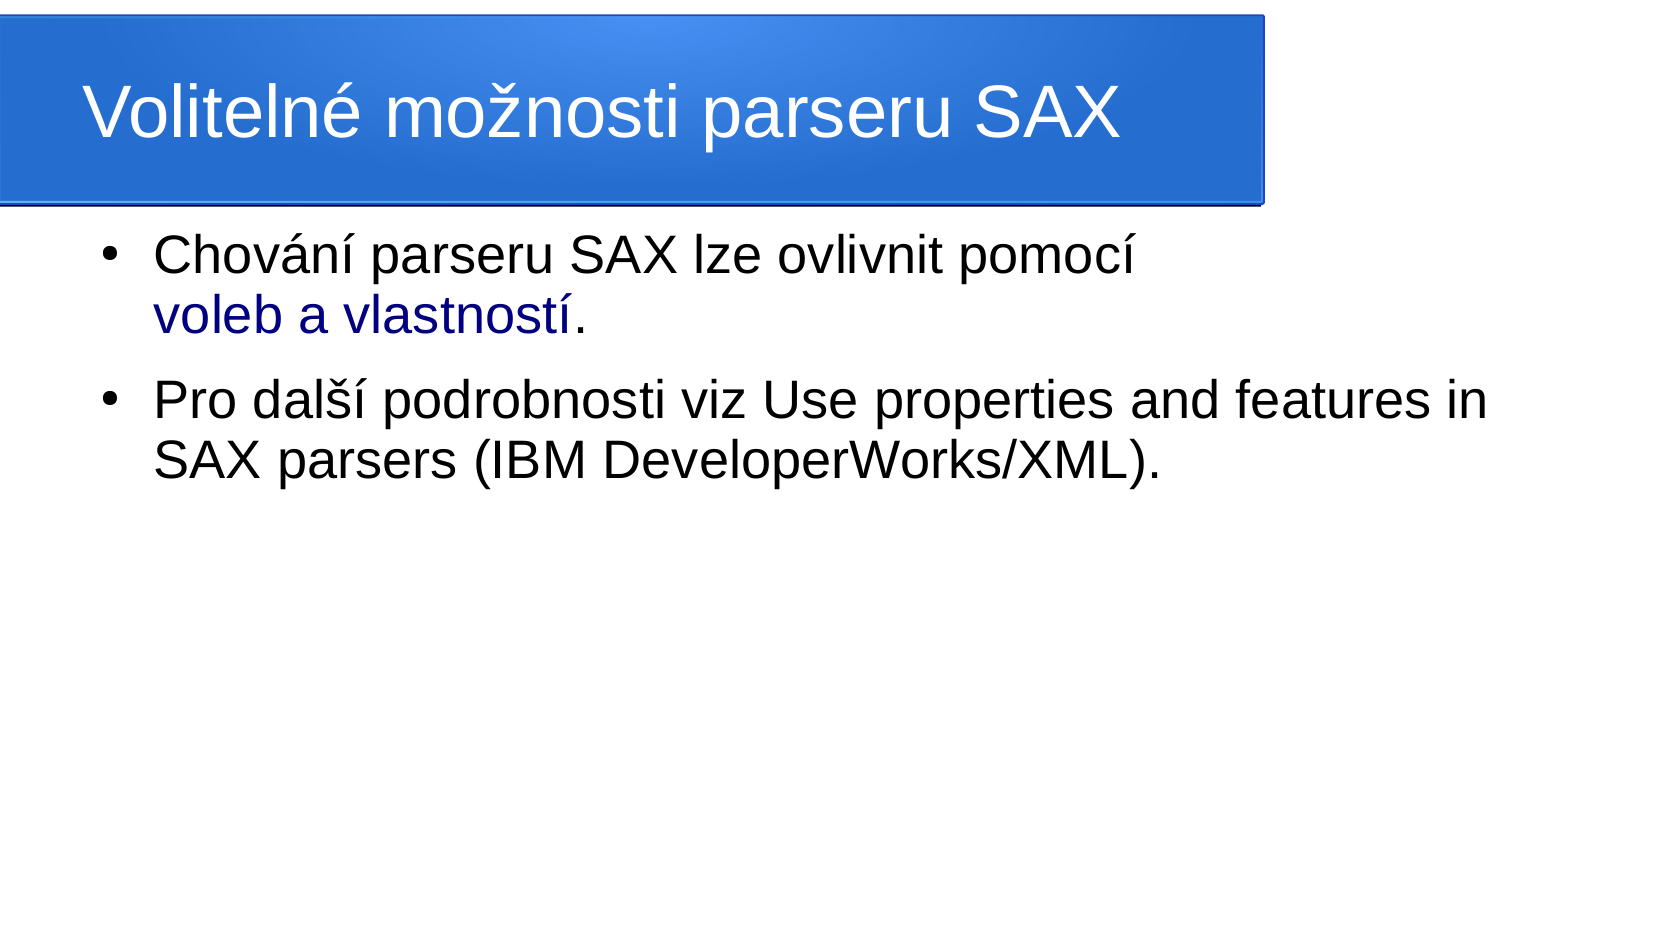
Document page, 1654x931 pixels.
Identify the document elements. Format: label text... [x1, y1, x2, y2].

title Volitelné možnosti parseru SAX [82, 35, 1235, 189]
list Chování parseru SAX lze ovlivnit pomocí voleb a vlastností. Pro další podrobnosti viz Use properties and features in SAX parsers (IBM DeveloperWorks/XML). [82, 224, 1571, 764]
